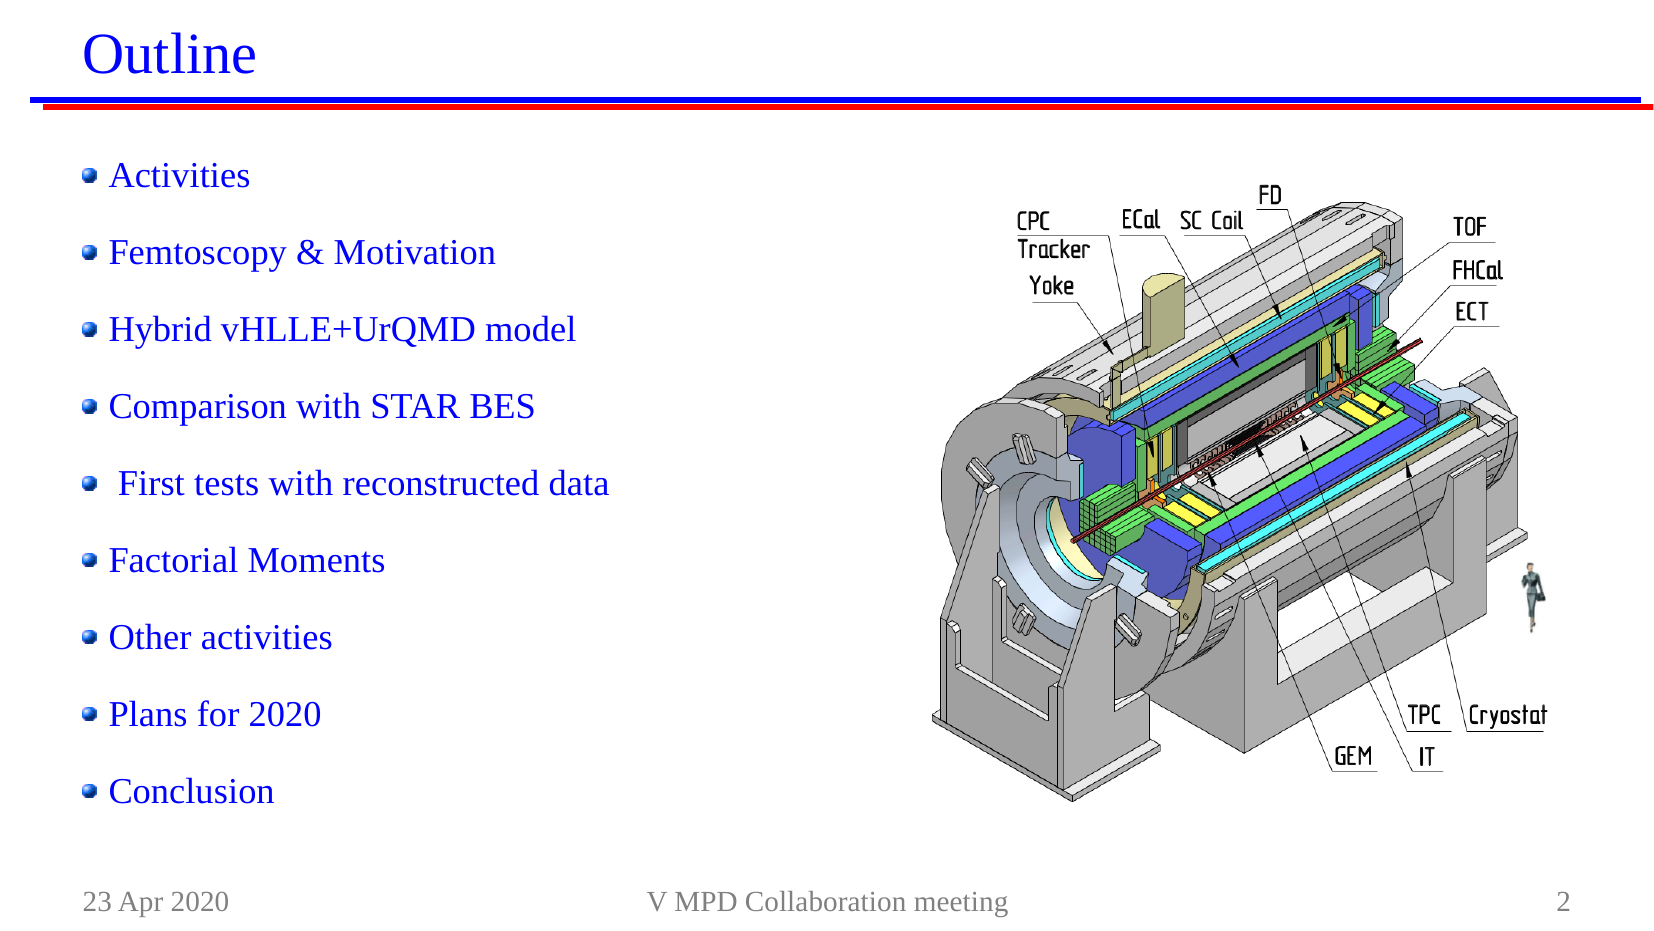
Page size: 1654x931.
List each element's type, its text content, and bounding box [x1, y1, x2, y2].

list Activities Femtoscopy & Motivation Hybrid vHLLE+UrQMD model Comparison with STAR BES First tests with reconstructed data Factorial Moments Other activities Plans for 2020 Conclusion [82, 135, 1571, 818]
title Outline [82, 7, 1571, 91]
picture [744, 168, 1645, 806]
